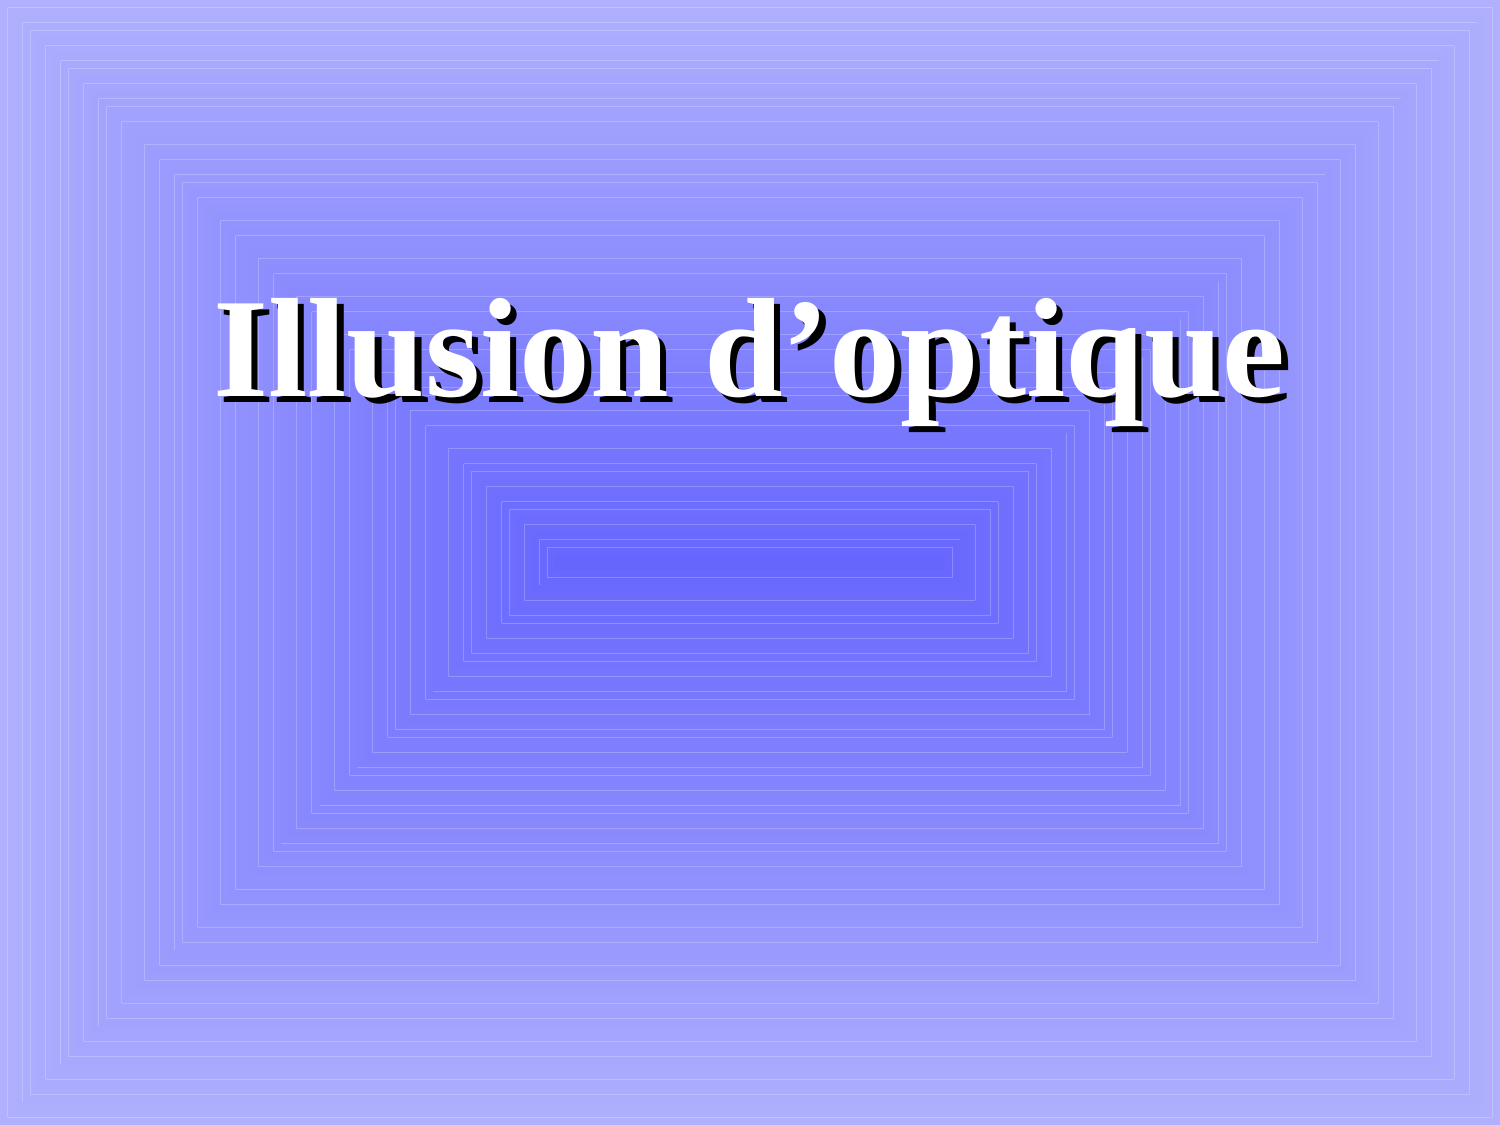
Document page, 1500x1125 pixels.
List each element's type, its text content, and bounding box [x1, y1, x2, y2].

title Illusion d’optique [62, 174, 1438, 463]
